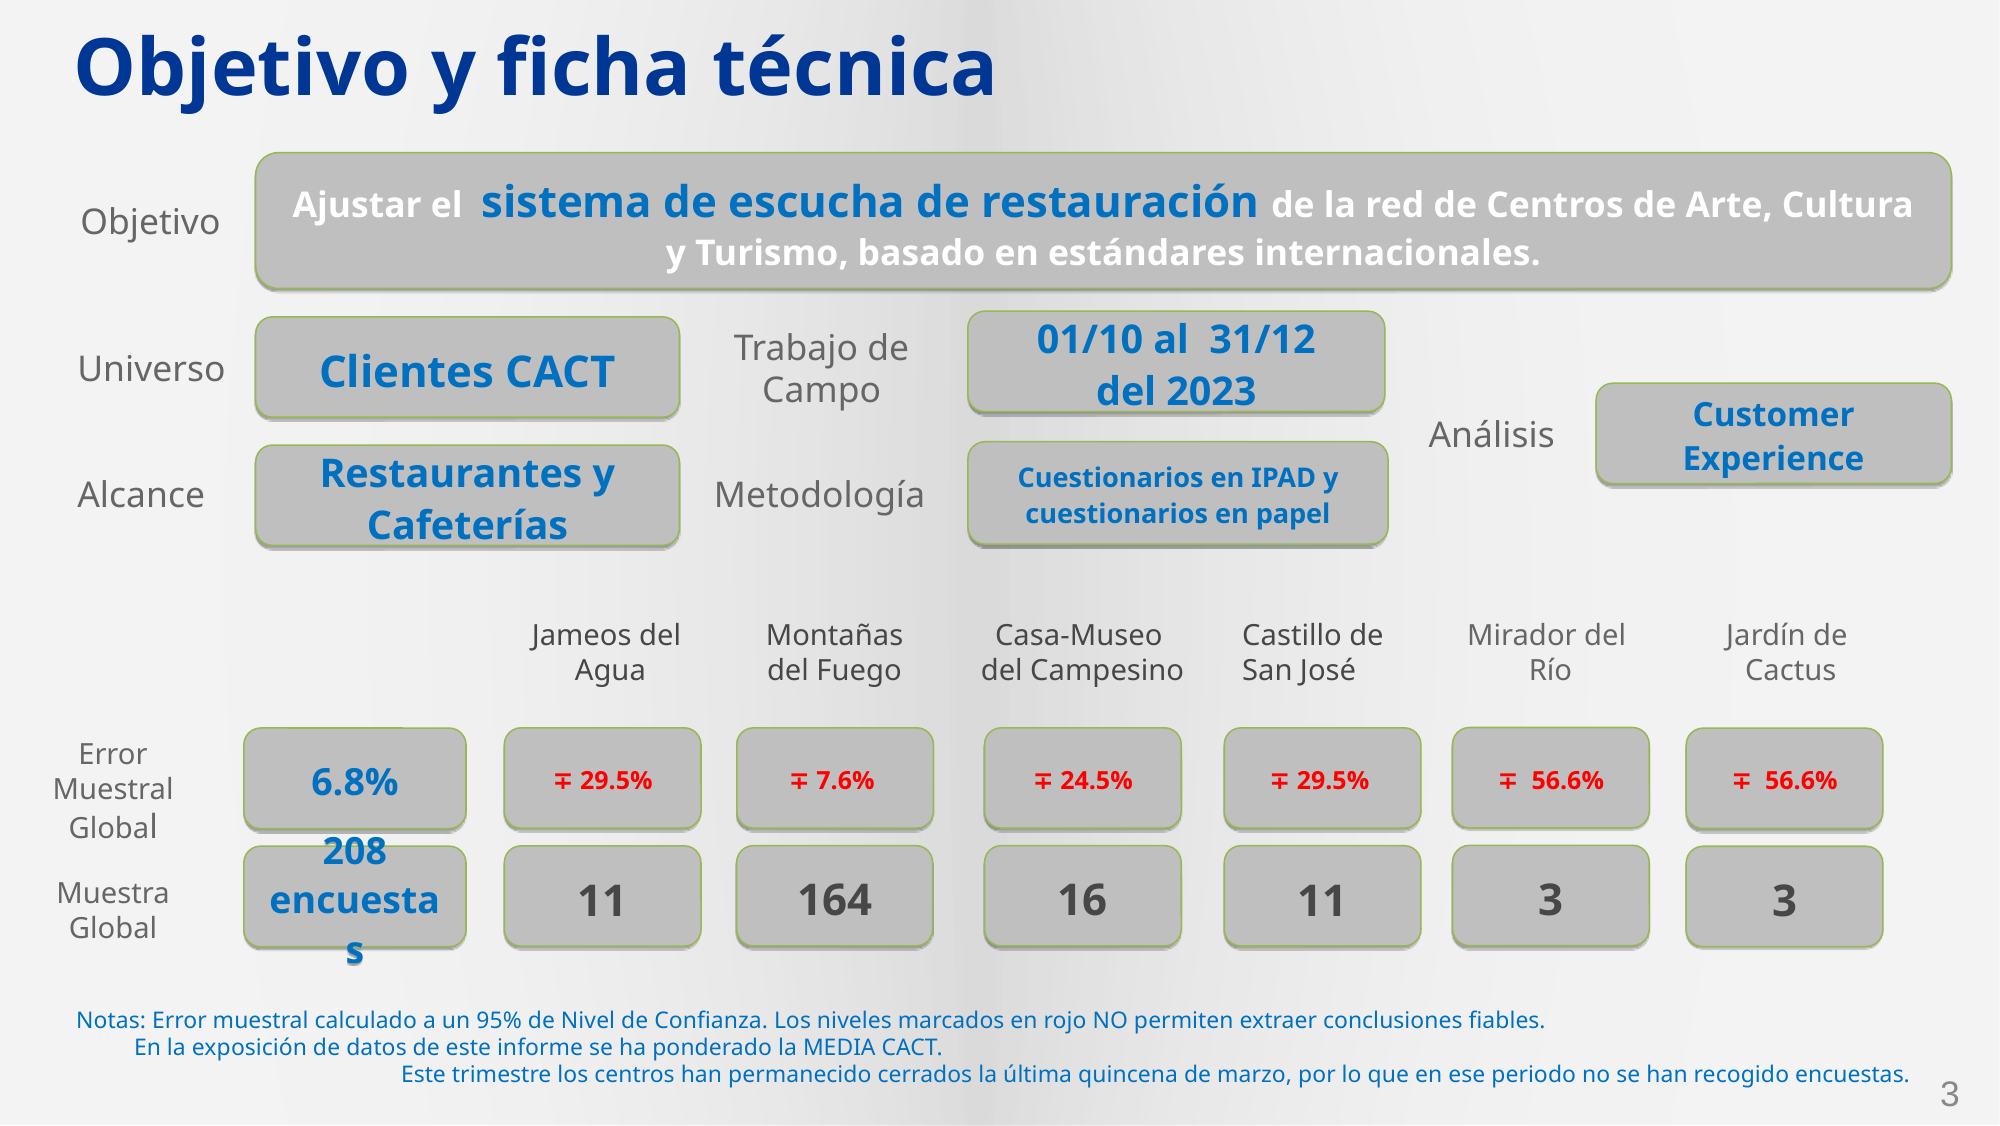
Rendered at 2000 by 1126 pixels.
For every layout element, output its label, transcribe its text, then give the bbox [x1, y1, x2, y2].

text_box 6.8% [243, 727, 467, 829]
title Objetivo y ficha técnica [55, 2, 1934, 126]
text_box Casa-Museo del Campesino [952, 598, 1213, 704]
text_box 11 [1224, 845, 1421, 947]
text_box 208 encuestas [243, 846, 467, 947]
text_box 16 [984, 845, 1182, 946]
text_box ∓ 56.6% [1452, 727, 1650, 828]
text_box Muestra Global [0, 865, 229, 954]
text_box 11 [504, 845, 702, 947]
text_box Universo [47, 336, 255, 398]
slide_number 3 [1609, 1062, 1960, 1122]
text_box Alcance [36, 462, 255, 524]
text_box ∓ 56.6% [1686, 728, 1883, 829]
text_box Jardín de Cactus [1660, 597, 1921, 704]
text_box Restaurantes y Cafeterías [255, 445, 680, 546]
text_box Análisis [1387, 402, 1596, 464]
text_box 3 [1452, 845, 1650, 946]
text_box ∓ 7.6% [736, 727, 934, 829]
text_box Mirador del Río [1420, 597, 1660, 704]
text_box Trabajo de Campo [679, 315, 964, 419]
text_box Montañas del Fuego [736, 597, 933, 704]
text_box ∓ 24.5% [984, 727, 1182, 829]
text_box ∓ 29.5% [1224, 727, 1421, 829]
text_box 01/10 al 31/12 del 2023 [967, 311, 1385, 412]
text_box Notas: Error muestral calculado a un 95% de Nivel de Confianza. Los niveles marcados en rojo NO permiten extraer conclusiones fiables. En la exposición de datos de este informe se ha ponderado la MEDIA CACT. Este trimestre los centros han permanecido cerrados la última quincena de marzo, por lo que en ese periodo no se han recogido encuestas. [55, 996, 1953, 1126]
text_box Metodología [682, 462, 967, 524]
text_box Error Muestral Global [0, 725, 227, 855]
text_box ∓ 29.5% [504, 727, 702, 829]
text_box Customer Experience [1596, 383, 1952, 484]
text_box Castillo de San José [1224, 598, 1421, 704]
text_box Objetivo [46, 190, 255, 251]
text_box Jameos del Agua [484, 597, 736, 704]
text_box Cuestionarios en IPAD y cuestionarios en papel [967, 441, 1389, 545]
text_box Clientes CACT [255, 316, 679, 418]
text_box 3 [1686, 846, 1883, 947]
text_box Ajustar el sistema de escucha de restauración de la red de Centros de Arte, Cultura y Turismo, basado en estándares internacionales. [255, 152, 1952, 289]
text_box 164 [736, 845, 933, 946]
